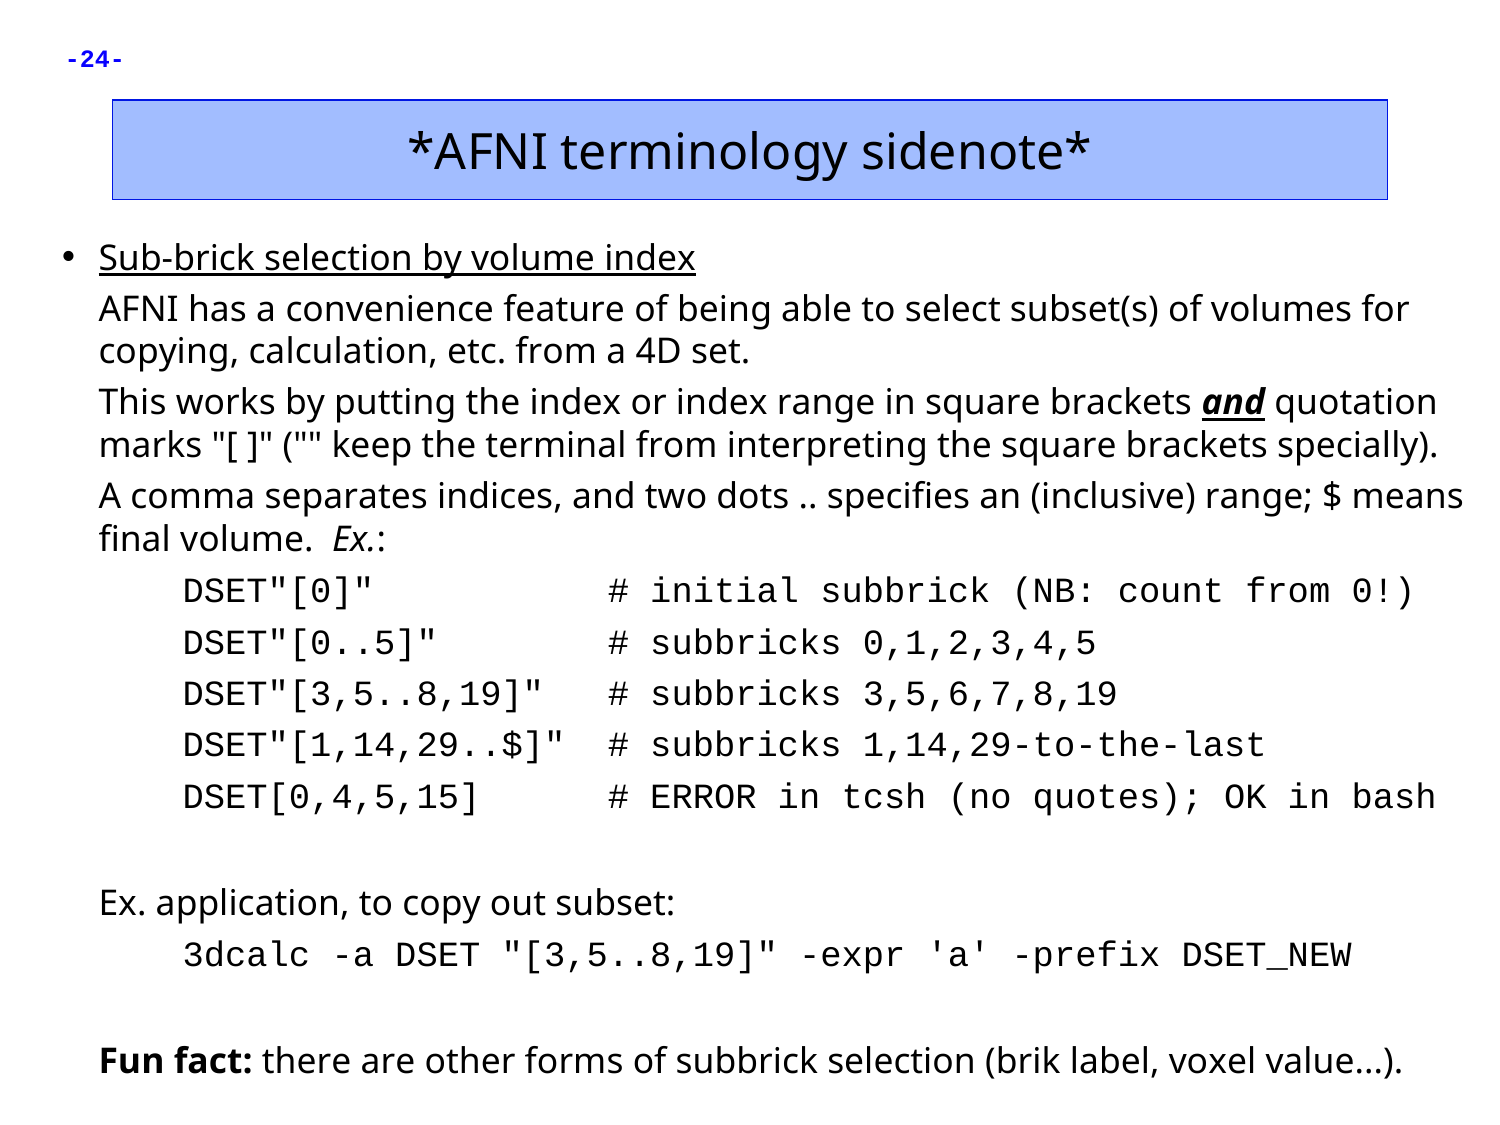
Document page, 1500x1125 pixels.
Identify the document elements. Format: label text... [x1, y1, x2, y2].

text_box Sub-brick selection by volume index AFNI has a convenience feature of being able to select subset(s) of volumes for copying, calculation, etc. from a 4D set. This works by putting the index or index range in square brackets and quotation marks "[ ]" ("" keep the terminal from interpreting the square brackets specially). A comma separates indices, and two dots .. specifies an (inclusive) range; $ means final volume. Ex.: DSET"[0]" # initial subbrick (NB: count from 0!) DSET"[0..5]" # subbricks 0,1,2,3,4,5 DSET"[3,5..8,19]" # subbricks 3,5,6,7,8,19 DSET"[1,14,29..$]" # subbricks 1,14,29-to-the-last DSET[0,4,5,15] # ERROR in tcsh (no quotes); OK in bash Ex. application, to copy out subset: 3dcalc -a DSET "[3,5..8,19]" -expr 'a' -prefix DSET_NEW Fun fact: there are other forms of subbrick selection (brik label, voxel value...). [46, 226, 1489, 1057]
text_box *AFNI terminology sidenote* [112, 99, 1388, 200]
